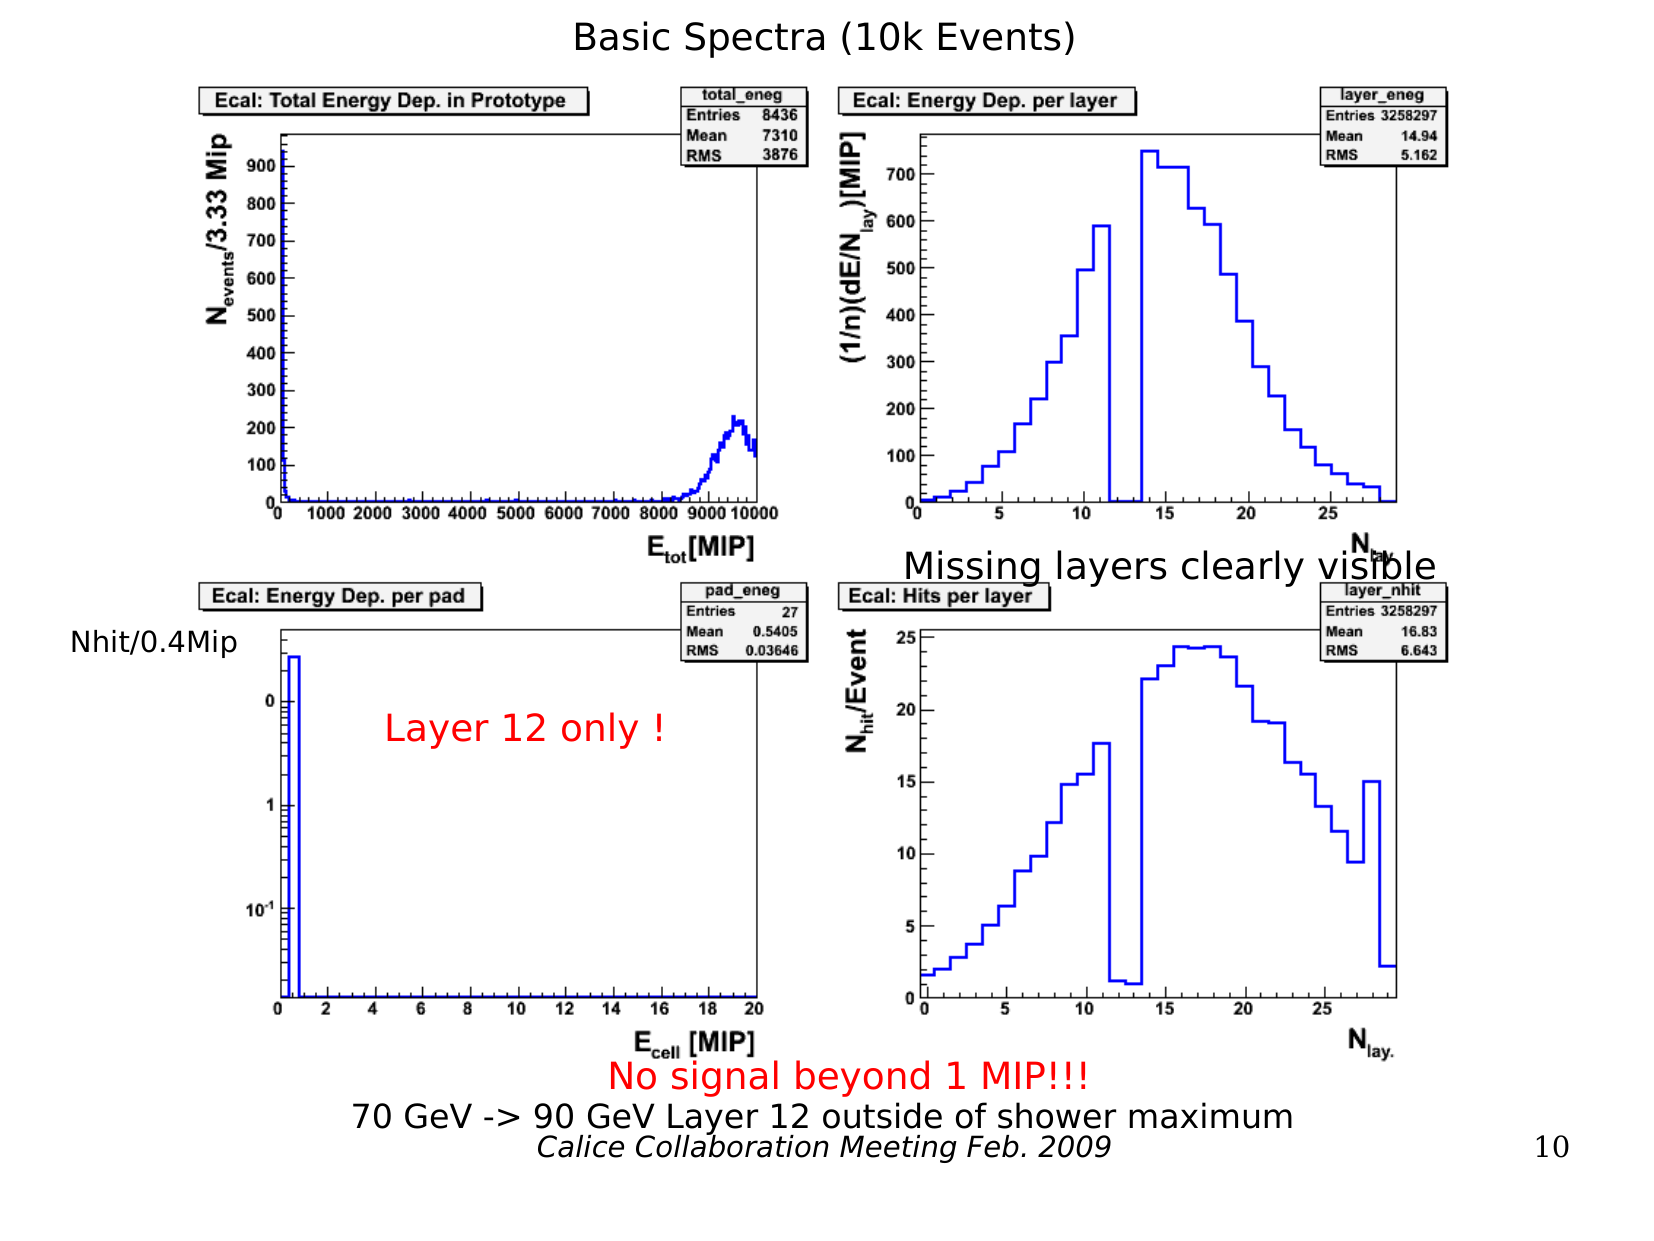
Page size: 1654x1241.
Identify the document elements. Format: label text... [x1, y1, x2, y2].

text_box Basic Spectra (10k Events) [557, 7, 1082, 67]
text_box [187, 621, 263, 810]
text_box Missing layers clearly visible [888, 537, 1441, 597]
picture [187, 81, 1466, 1072]
text_box Layer 12 only ! [369, 699, 676, 758]
text_box Nhit/0.4Mip [55, 617, 253, 667]
text_box No signal beyond 1 MIP!!! 70 GeV -> 90 GeV Layer 12 outside of shower maximum [304, 1047, 1303, 1145]
